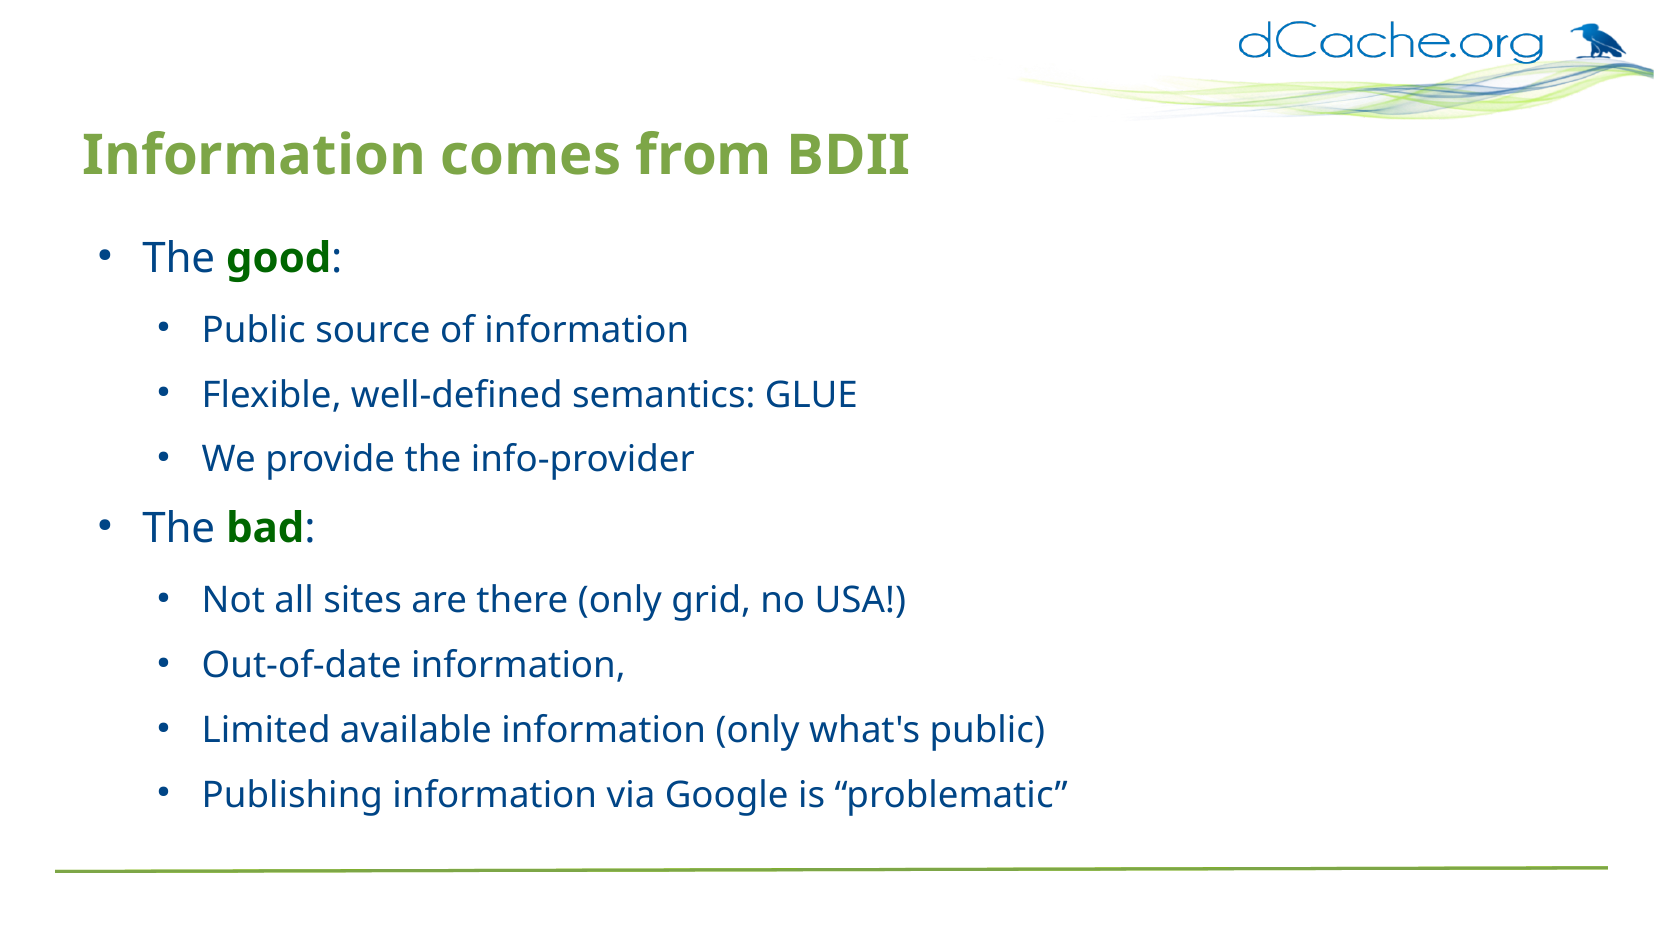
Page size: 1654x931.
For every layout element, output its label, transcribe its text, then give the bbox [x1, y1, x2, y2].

list The good: Public source of information Flexible, well-defined semantics: GLUE We provide the info-provider The bad: Not all sites are there (only grid, no USA!) Out-of-date information, Limited available information (only what's public) Publishing information via Google is “problematic” [82, 227, 1571, 822]
picture [956, 12, 1654, 127]
title Information comes from BDII [82, 116, 1605, 189]
